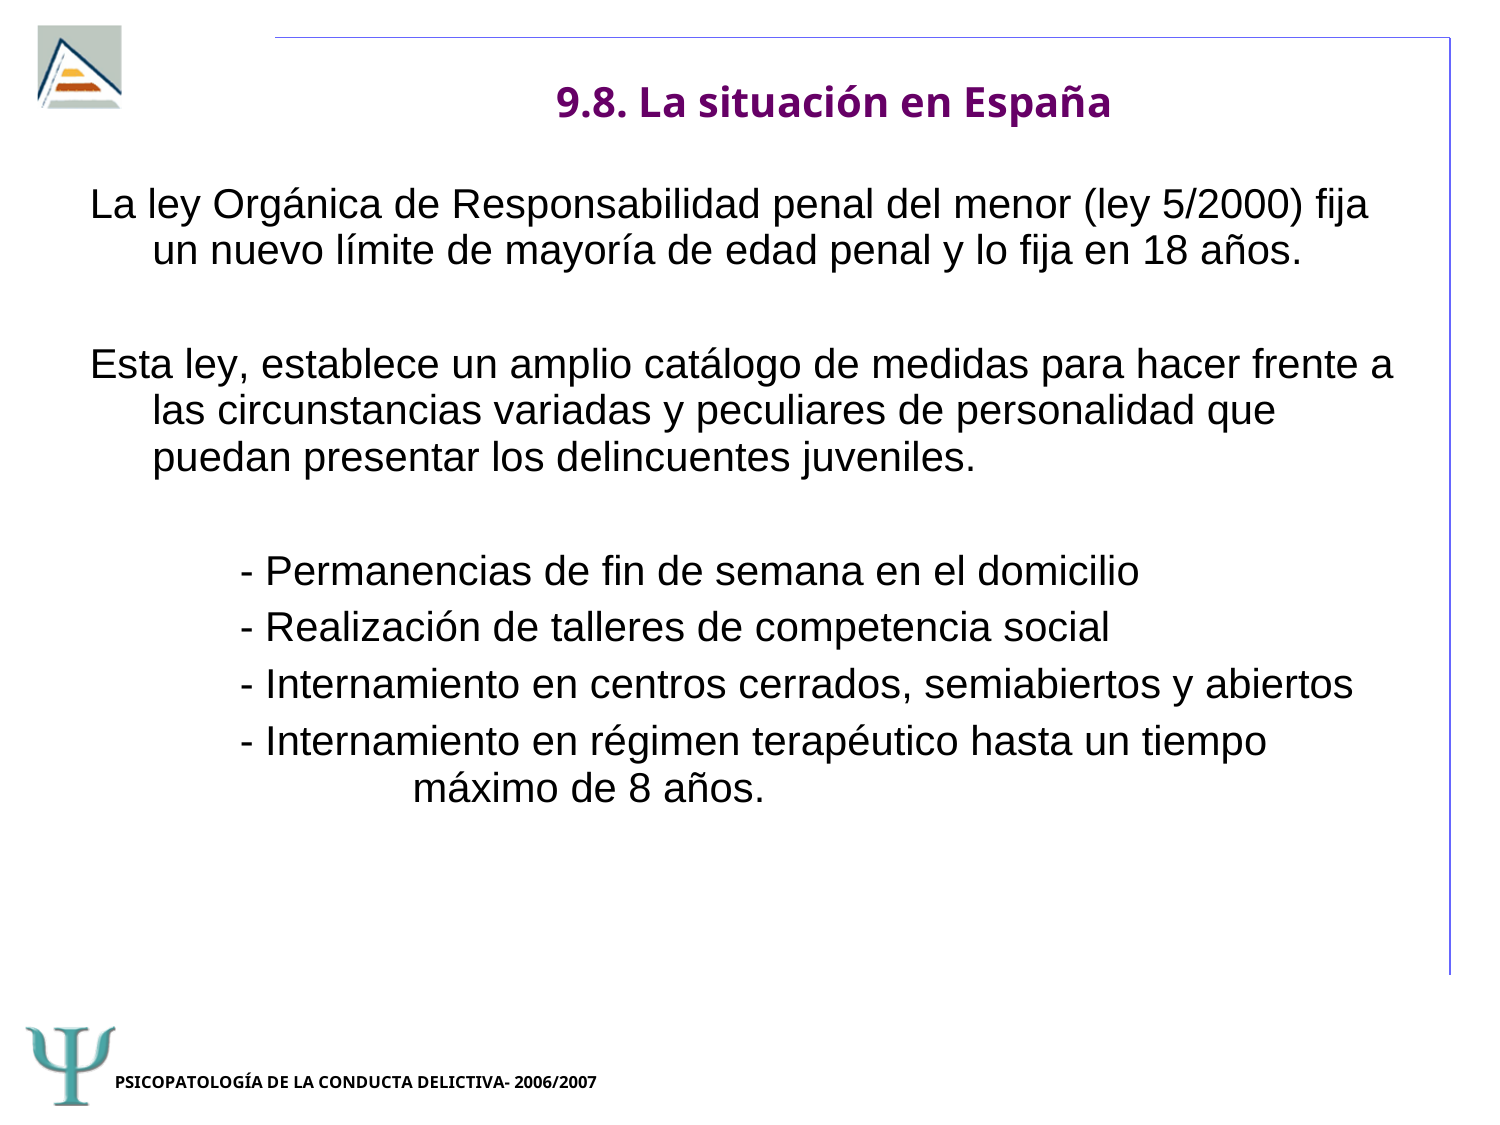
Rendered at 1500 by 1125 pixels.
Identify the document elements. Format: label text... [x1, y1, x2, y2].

list La ley Orgánica de Responsabilidad penal del menor (ley 5/2000) fija un nuevo límite de mayoría de edad penal y lo fija en 18 años. Esta ley, establece un amplio catálogo de medidas para hacer frente a las circunstancias variadas y peculiares de personalidad que puedan presentar los delincuentes juveniles. - Permanencias de fin de semana en el domicilio - Realización de talleres de competencia social - Internamiento en centros cerrados, semiabiertos y abiertos - Internamiento en régimen terapéutico hasta un tiempo máximo de 8 años. [75, 172, 1426, 1078]
picture [24, 1024, 116, 1106]
title 9.8. La situación en España [265, 54, 1404, 148]
picture [37, 24, 122, 109]
